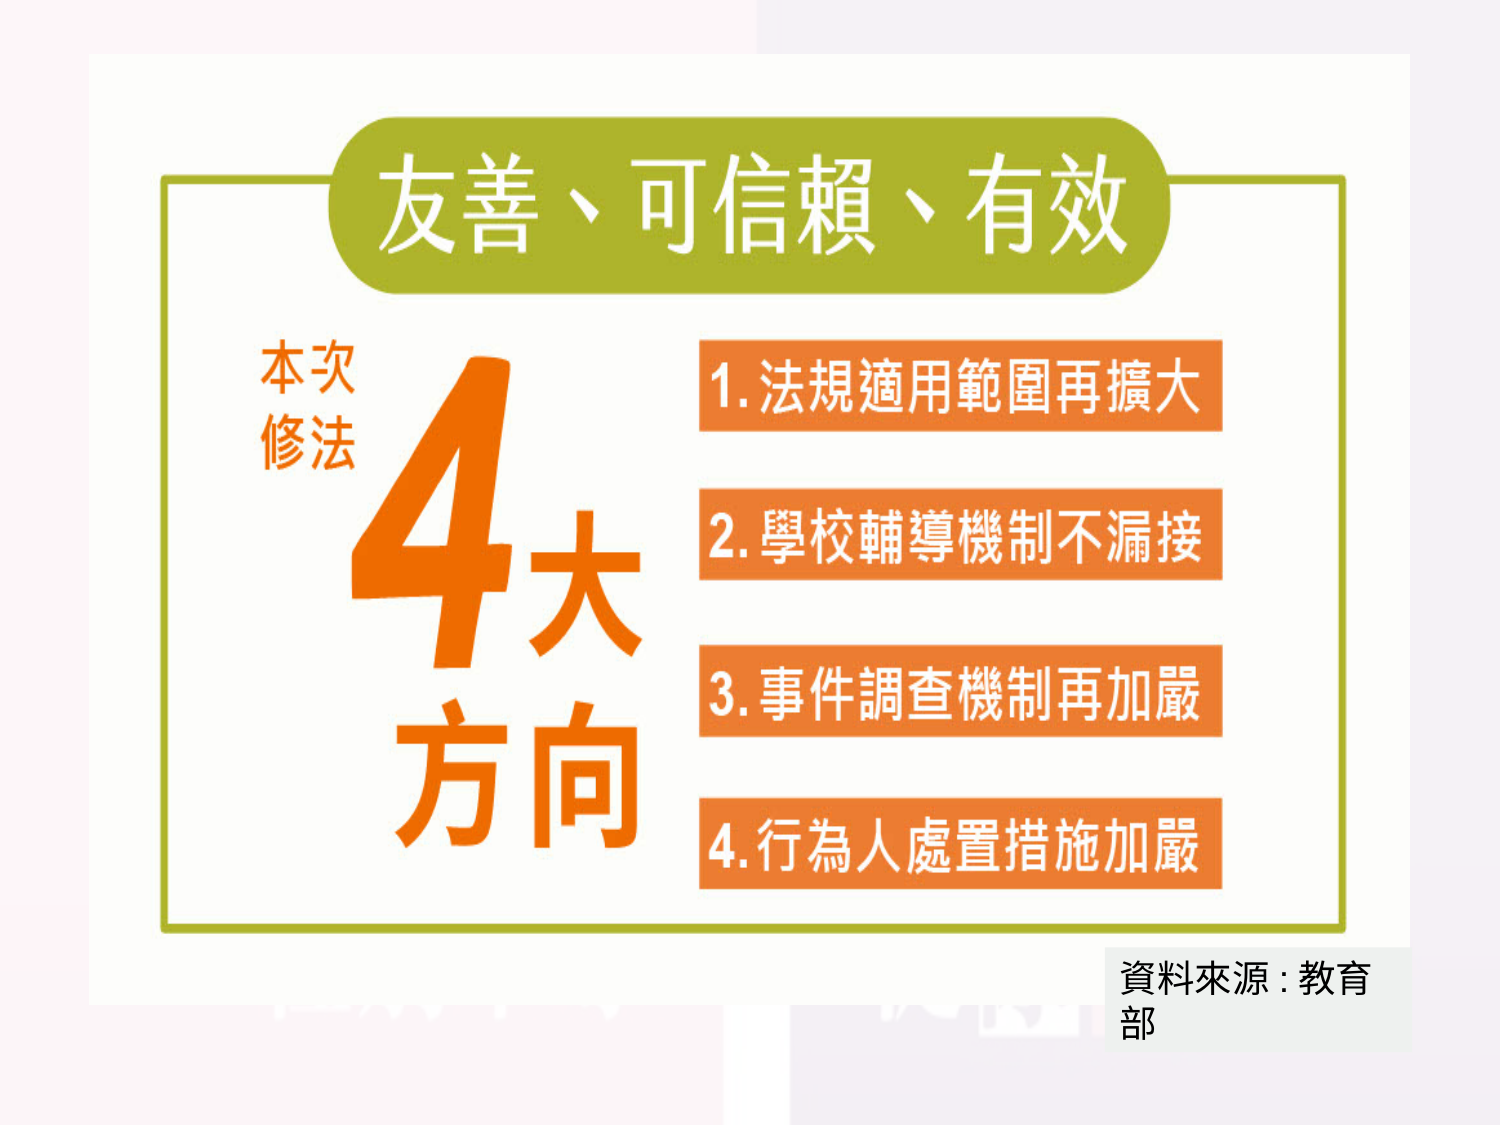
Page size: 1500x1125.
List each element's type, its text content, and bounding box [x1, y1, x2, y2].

text_box 資料來源:教育部 [1104, 947, 1413, 1053]
picture [89, 54, 1410, 1005]
